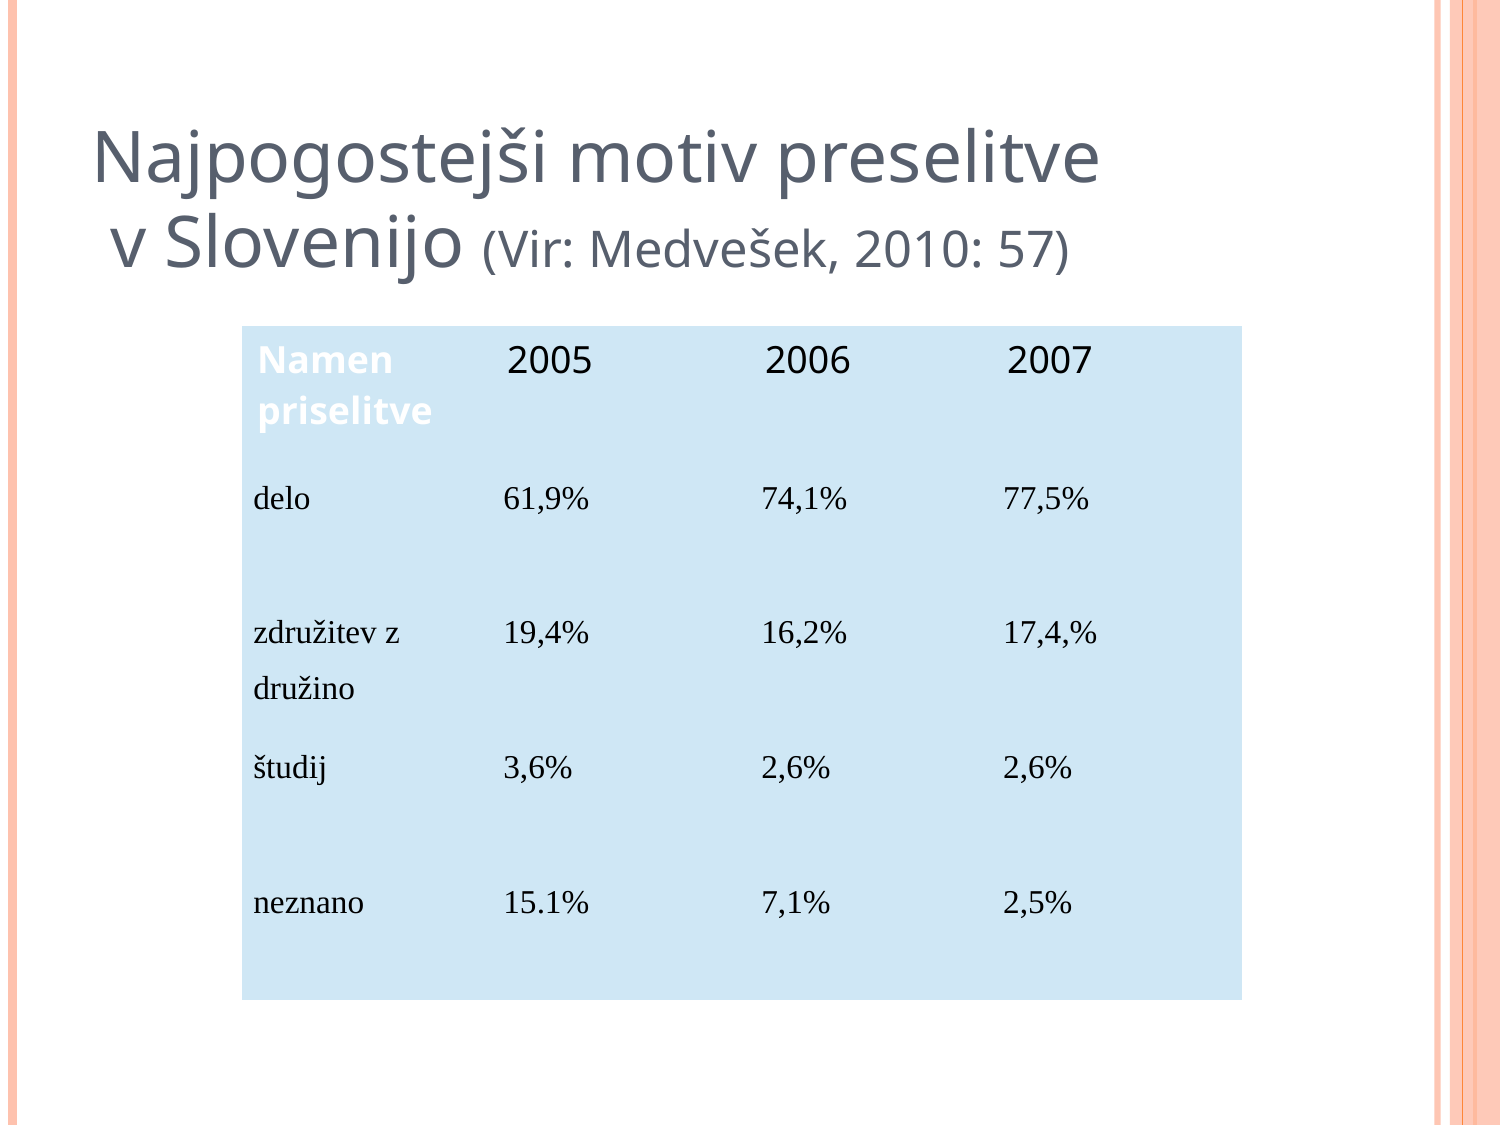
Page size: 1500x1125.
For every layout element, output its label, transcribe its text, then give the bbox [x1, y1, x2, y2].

table_cell neznano [242, 865, 492, 1000]
table_cell 19,4% [492, 596, 750, 730]
table_header 2006 [750, 326, 992, 461]
table_cell 61,9% [492, 461, 750, 596]
table_cell študij [242, 730, 492, 865]
table_cell 17,4,% [992, 596, 1242, 730]
table_cell 7,1% [750, 865, 992, 1000]
table_cell združitev z družino [242, 596, 492, 730]
table_header 2005 [492, 326, 750, 461]
table_cell 3,6% [492, 730, 750, 865]
table_cell 74,1% [750, 461, 992, 596]
table_cell 2,5% [992, 865, 1242, 1000]
table_cell delo [242, 461, 492, 596]
table_cell 77,5% [992, 461, 1242, 596]
table_cell 2,6% [992, 730, 1242, 865]
table_header Namen priselitve [242, 326, 492, 461]
table_header 2007 [992, 326, 1242, 461]
table_cell 16,2% [750, 596, 992, 730]
table_cell 15.1% [492, 865, 750, 1000]
table_cell 2,6% [750, 730, 992, 865]
title Najpogostejši motiv preselitve v Slovenijo (Vir: Medvešek, 2010: 57) [76, 101, 1427, 290]
